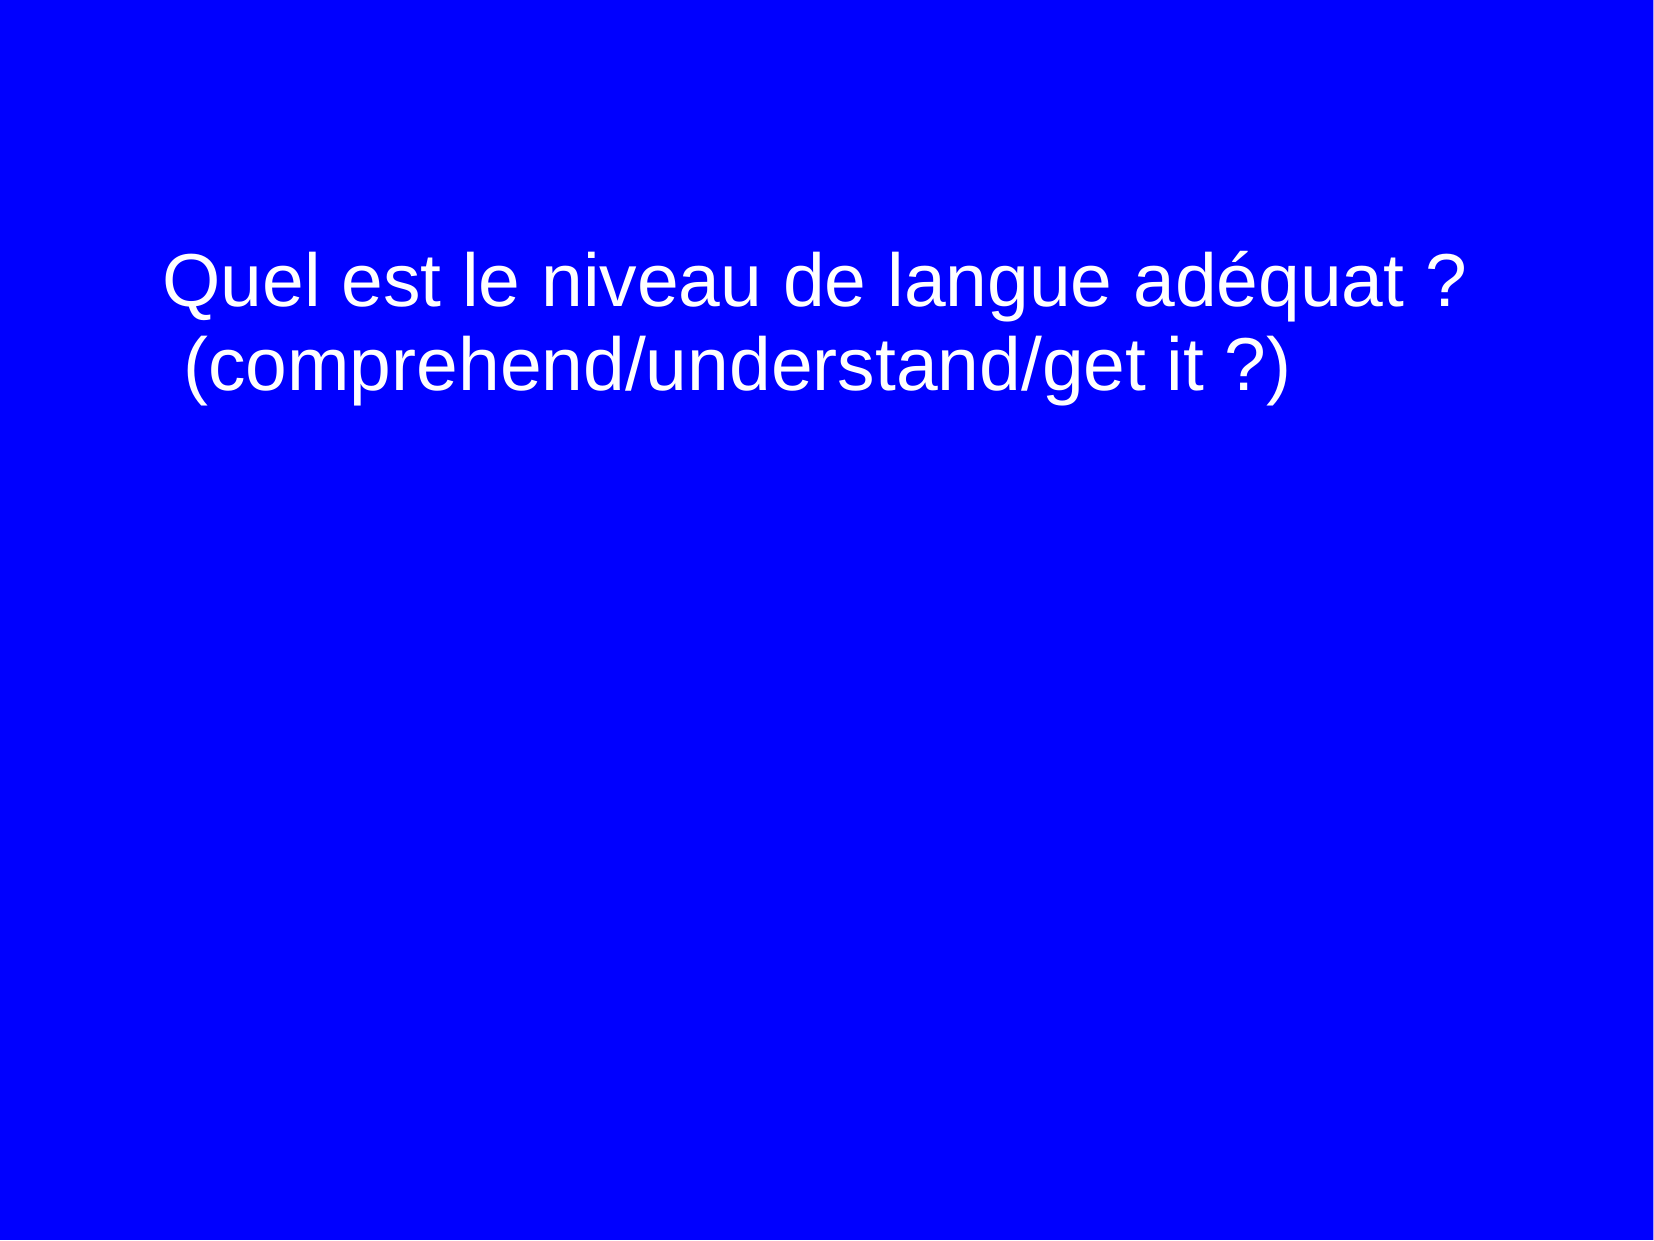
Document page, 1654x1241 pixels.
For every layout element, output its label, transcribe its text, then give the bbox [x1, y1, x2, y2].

text_box Quel est le niveau de langue adéquat ? (comprehend/understand/get it ?) [147, 230, 1485, 414]
